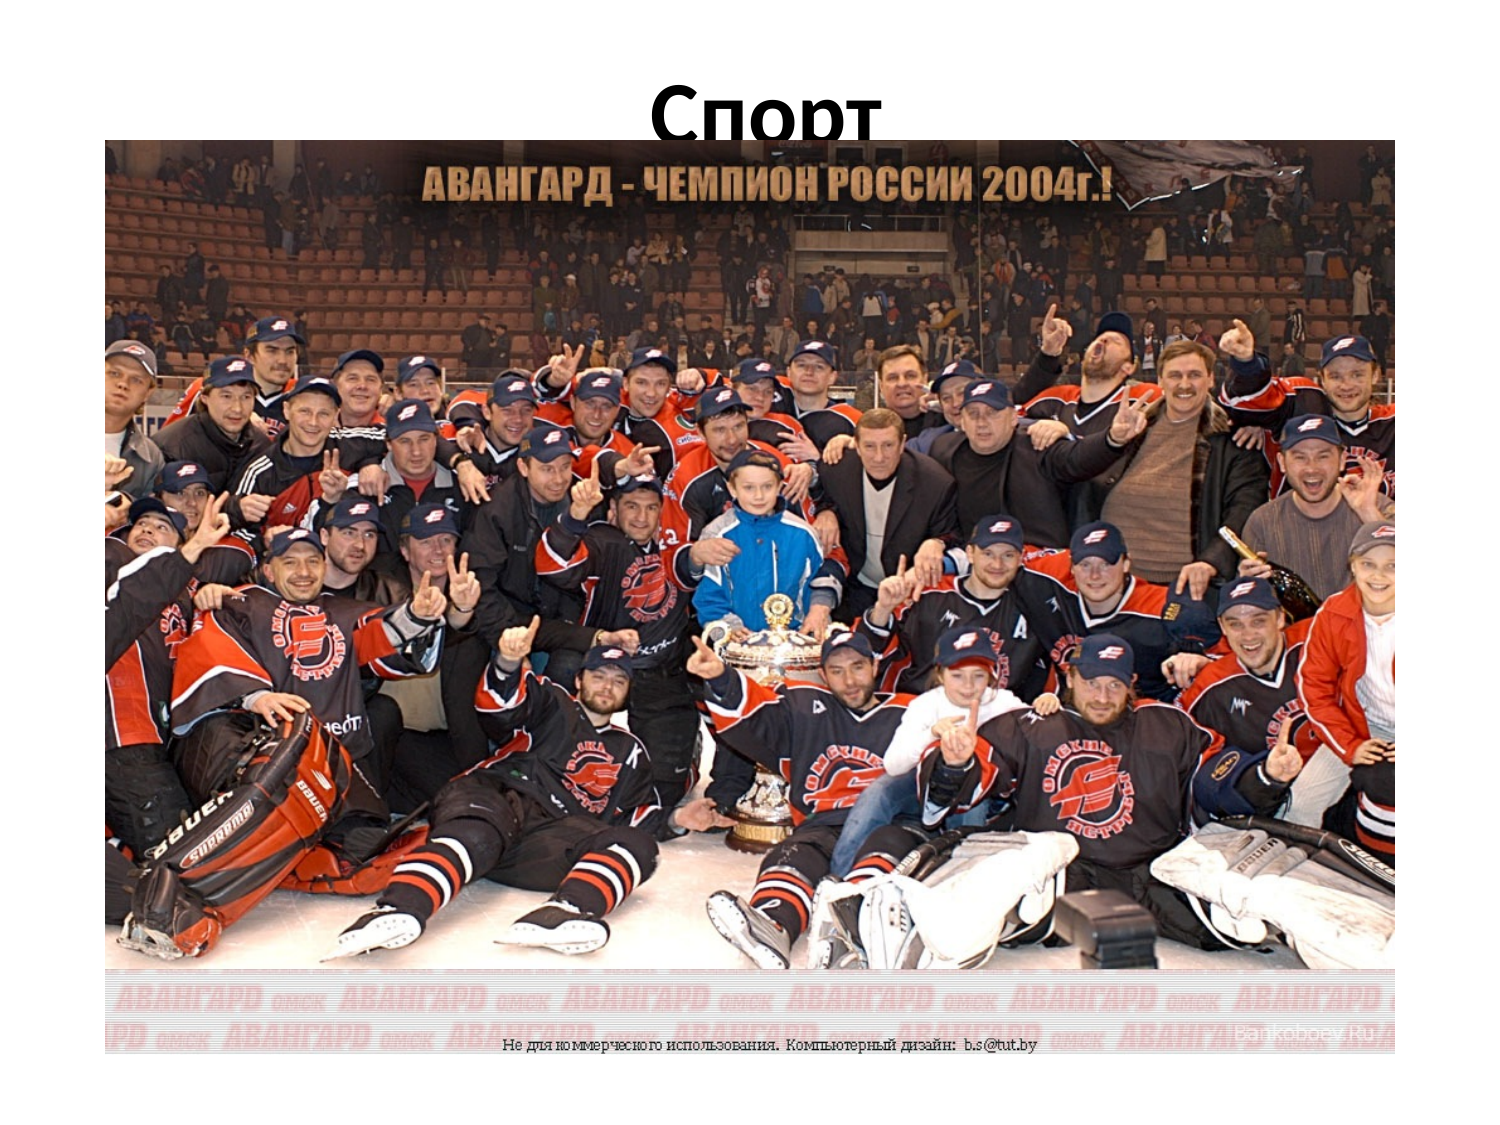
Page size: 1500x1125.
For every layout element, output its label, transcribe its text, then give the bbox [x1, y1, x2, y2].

title Спорт [128, 46, 1404, 118]
picture [105, 140, 1395, 1055]
